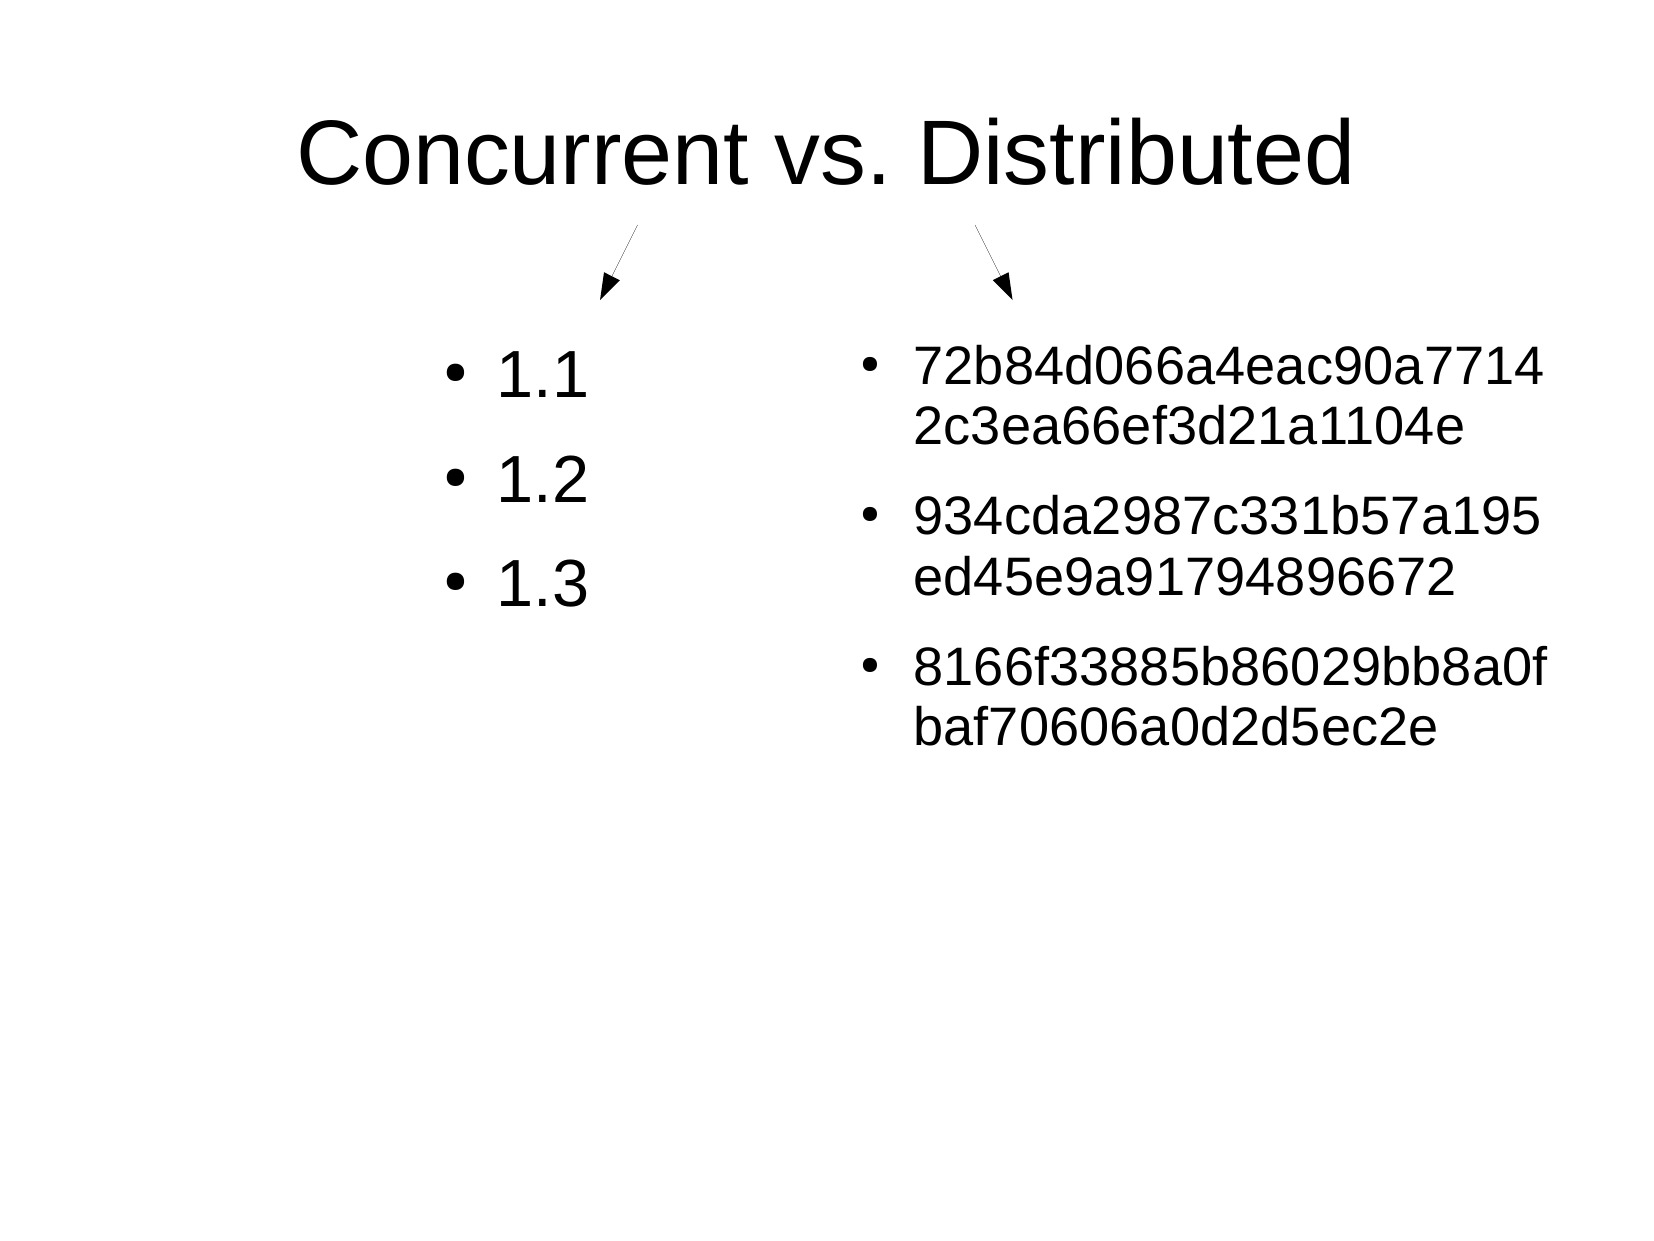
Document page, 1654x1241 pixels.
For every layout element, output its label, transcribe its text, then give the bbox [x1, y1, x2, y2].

list 72b84d066a4eac90a77142c3ea66ef3d21a1104e 934cda2987c331b57a195ed45e9a91794896672 8166f33885b86029bb8a0fbaf70606a0d2d5ec2e [842, 335, 1569, 1140]
list 1.1 1.2 1.3 [425, 337, 809, 1142]
title Concurrent vs. Distributed [82, 56, 1571, 250]
